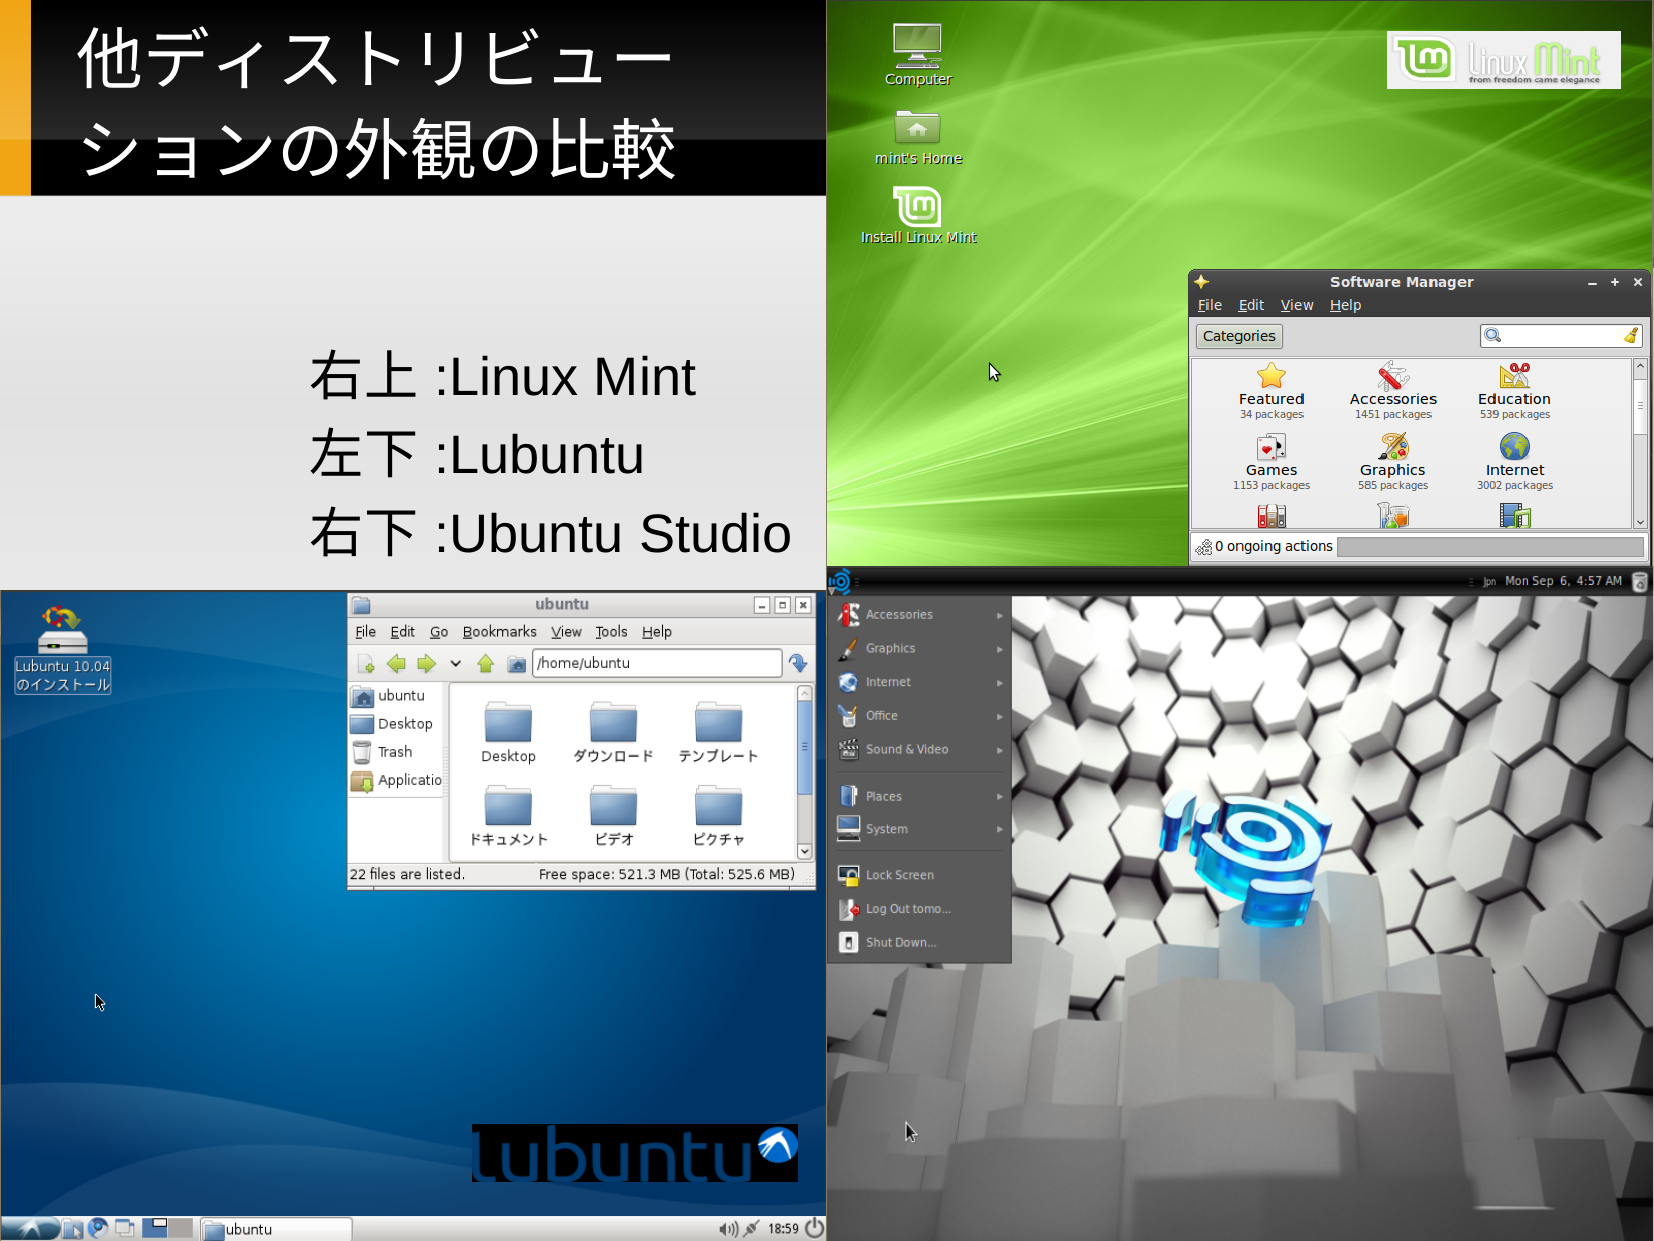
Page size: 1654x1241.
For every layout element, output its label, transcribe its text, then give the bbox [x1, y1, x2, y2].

text_box 右上:Linux Mint 左下:Lubuntu 右下:Ubuntu Studio [295, 324, 886, 522]
title 他ディストリビューションの外観の比較 [76, 7, 798, 200]
picture [0, 0, 1654, 1241]
